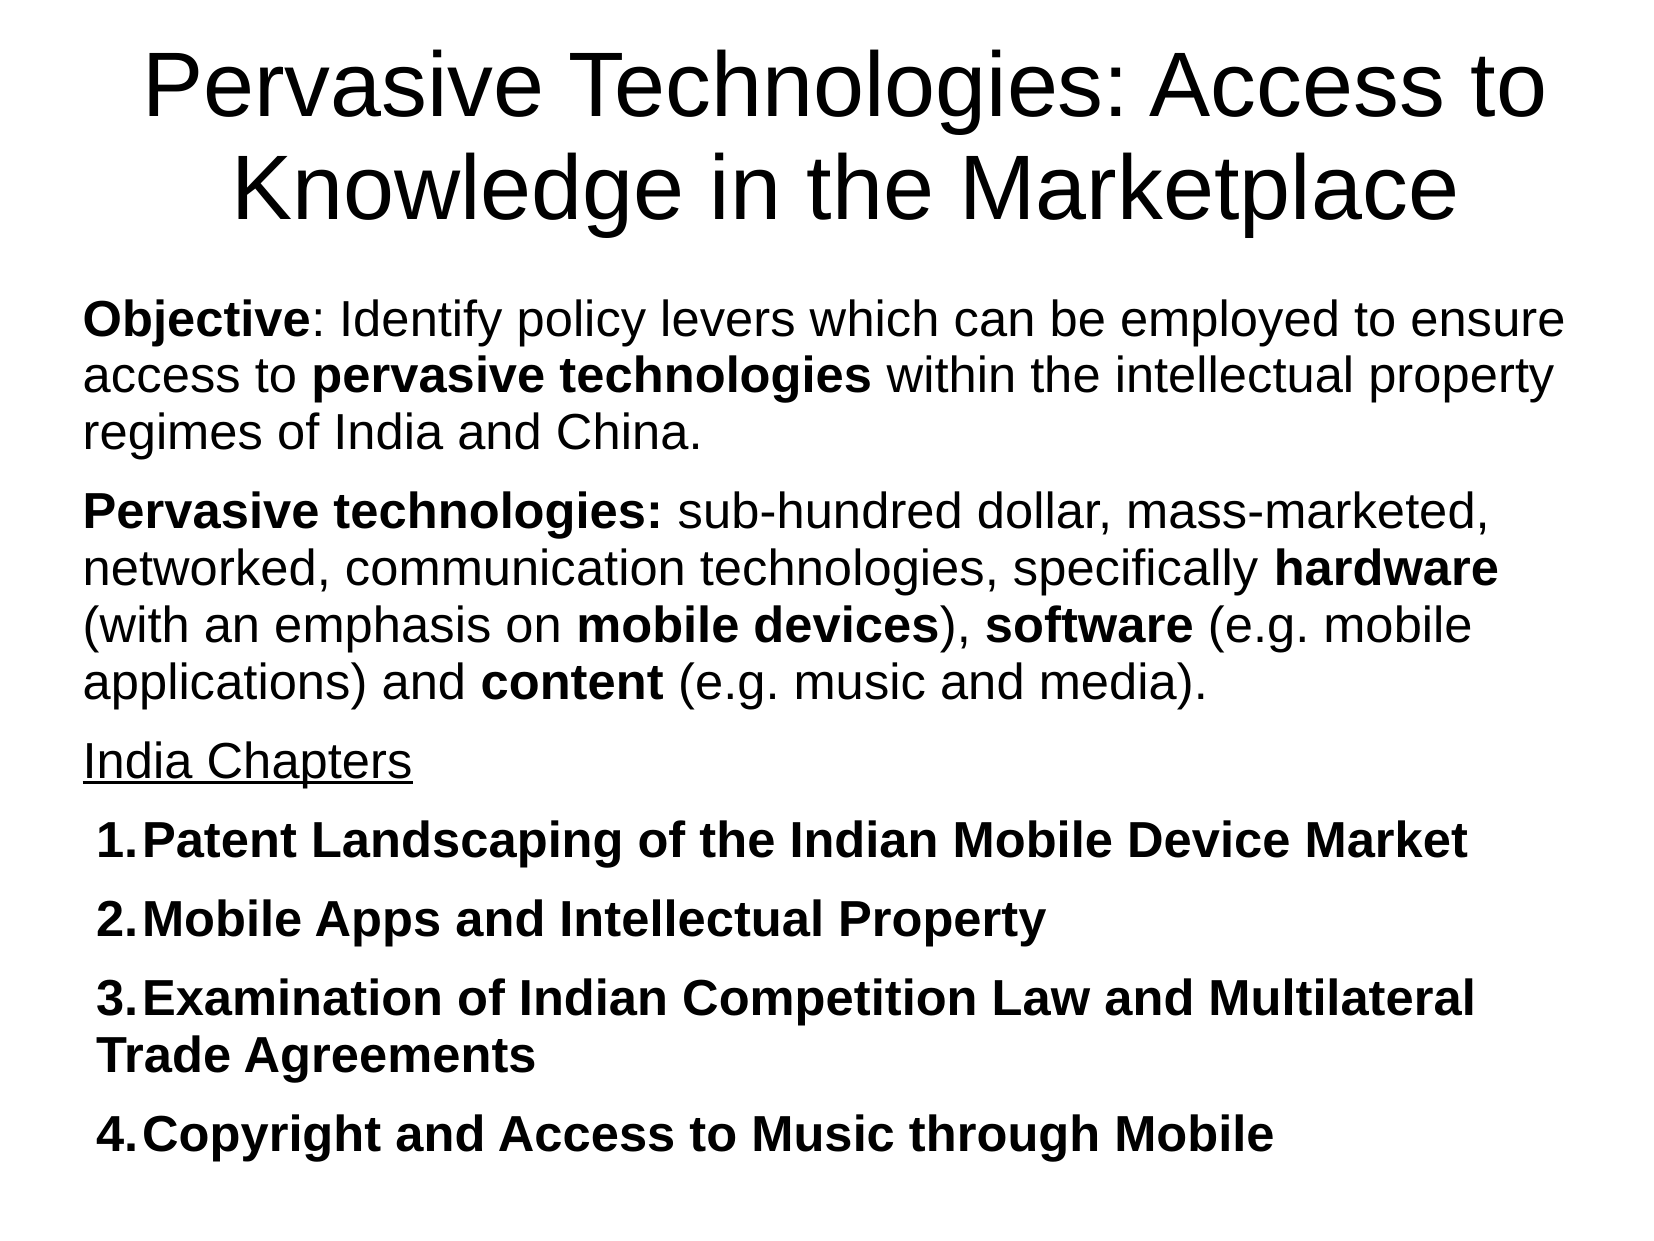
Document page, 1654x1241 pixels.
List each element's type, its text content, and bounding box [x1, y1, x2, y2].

title Pervasive Technologies: Access to Knowledge in the Marketplace [101, 32, 1591, 241]
list Objective: Identify policy levers which can be employed to ensure access to pervasive technologies within the intellectual property regimes of India and China. Pervasive technologies: sub-hundred dollar, mass-marketed, networked, communication technologies, specifically hardware (with an emphasis on mobile devices), software (e.g. mobile applications) and content (e.g. music and media). India Chapters Patent Landscaping of the Indian Mobile Device Market Mobile Apps and Intellectual Property Examination of Indian Competition Law and Multilateral Trade Agreements Copyright and Access to Music through Mobile [82, 290, 1571, 1186]
